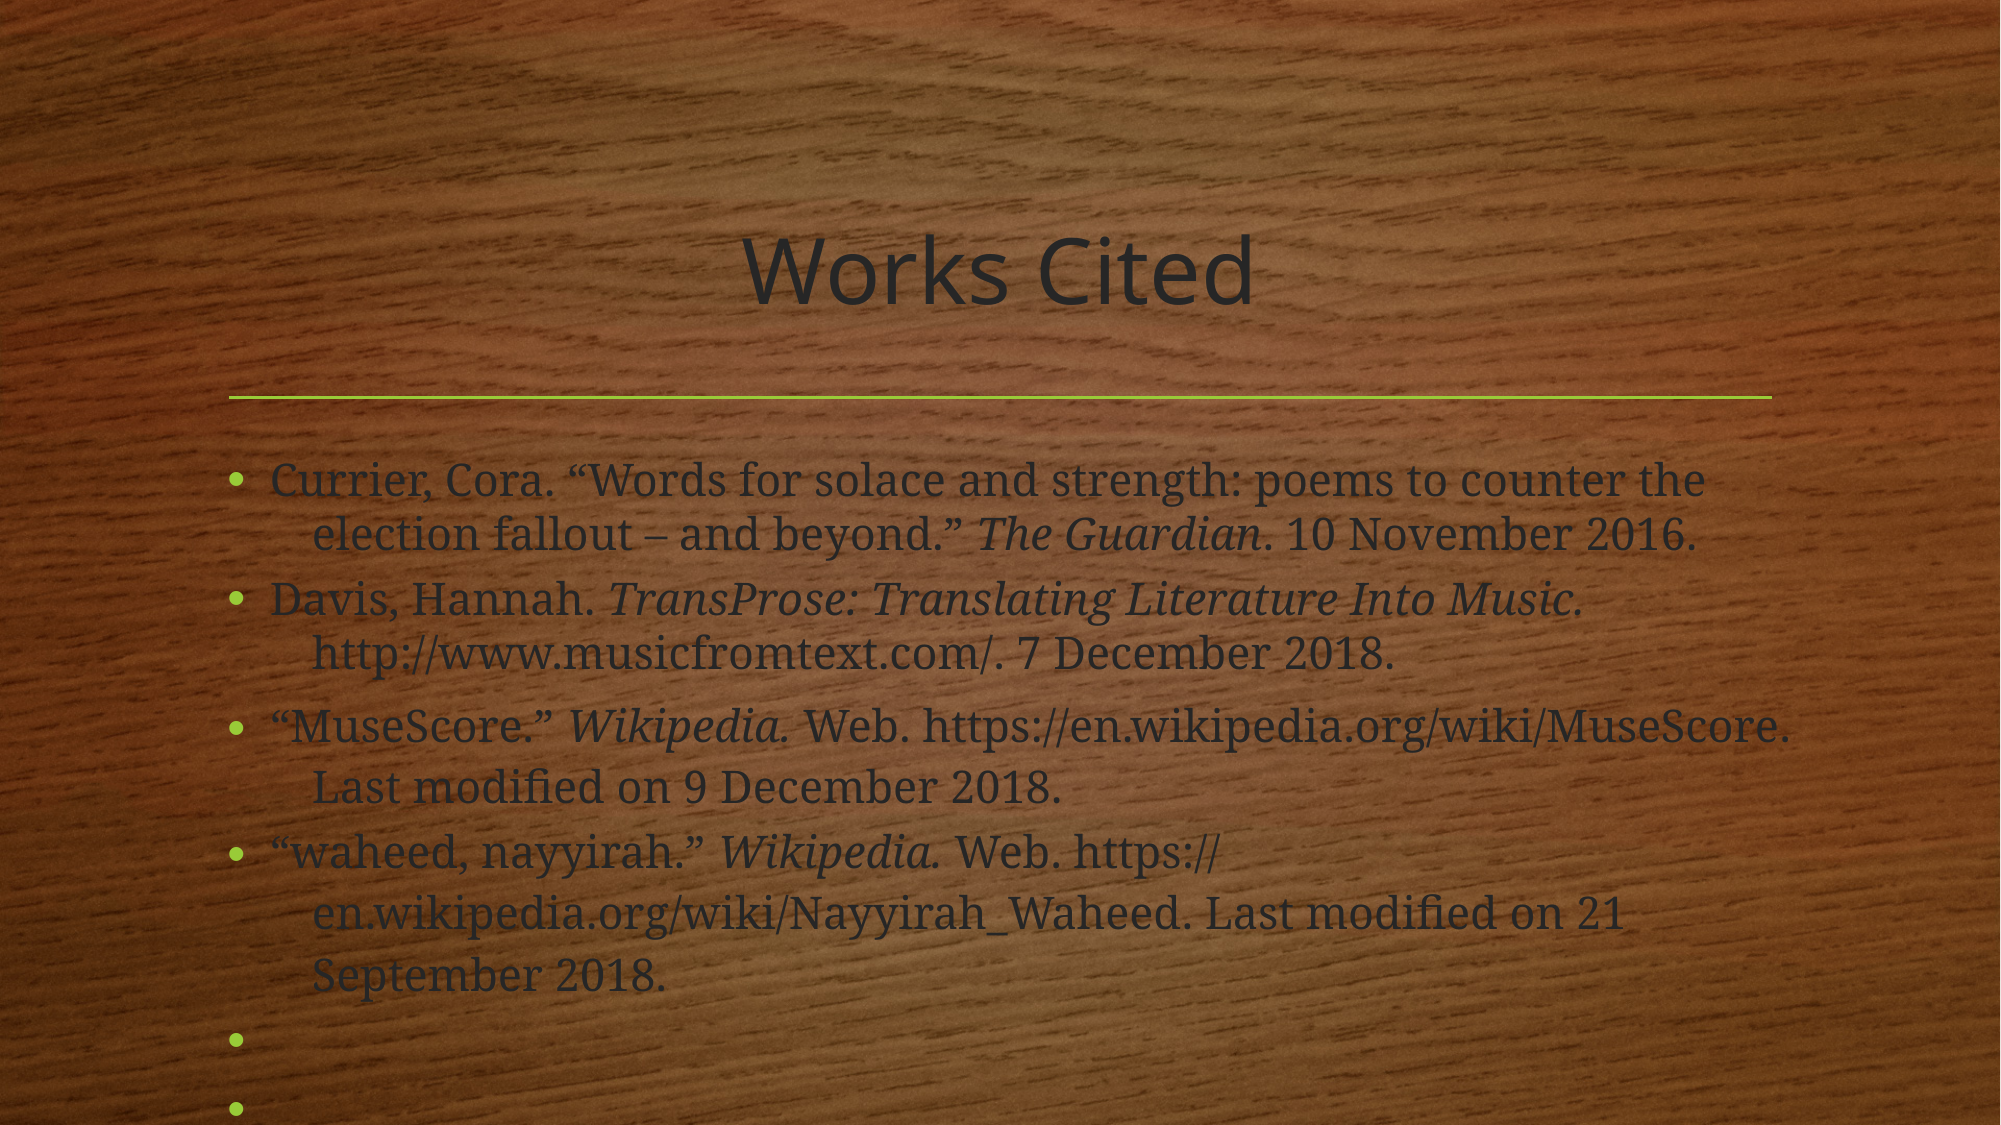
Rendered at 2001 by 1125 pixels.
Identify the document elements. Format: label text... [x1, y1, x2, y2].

title Works Cited [212, 161, 1788, 376]
list Currier, Cora. “Words for solace and strength: poems to counter the election fallout – and beyond.” The Guardian. 10 November 2016. Davis, Hannah. TransProse: Translating Literature Into Music. http://www.musicfromtext.com/. 7 December 2018. “MuseScore.” Wikipedia. Web. https://en.wikipedia.org/wiki/MuseScore. Last modified on 9 December 2018. “waheed, nayyirah.” Wikipedia. Web. https://en.wikipedia.org/wiki/Nayyirah_Waheed. Last modified on 21 September 2018. [212, 443, 1874, 1017]
